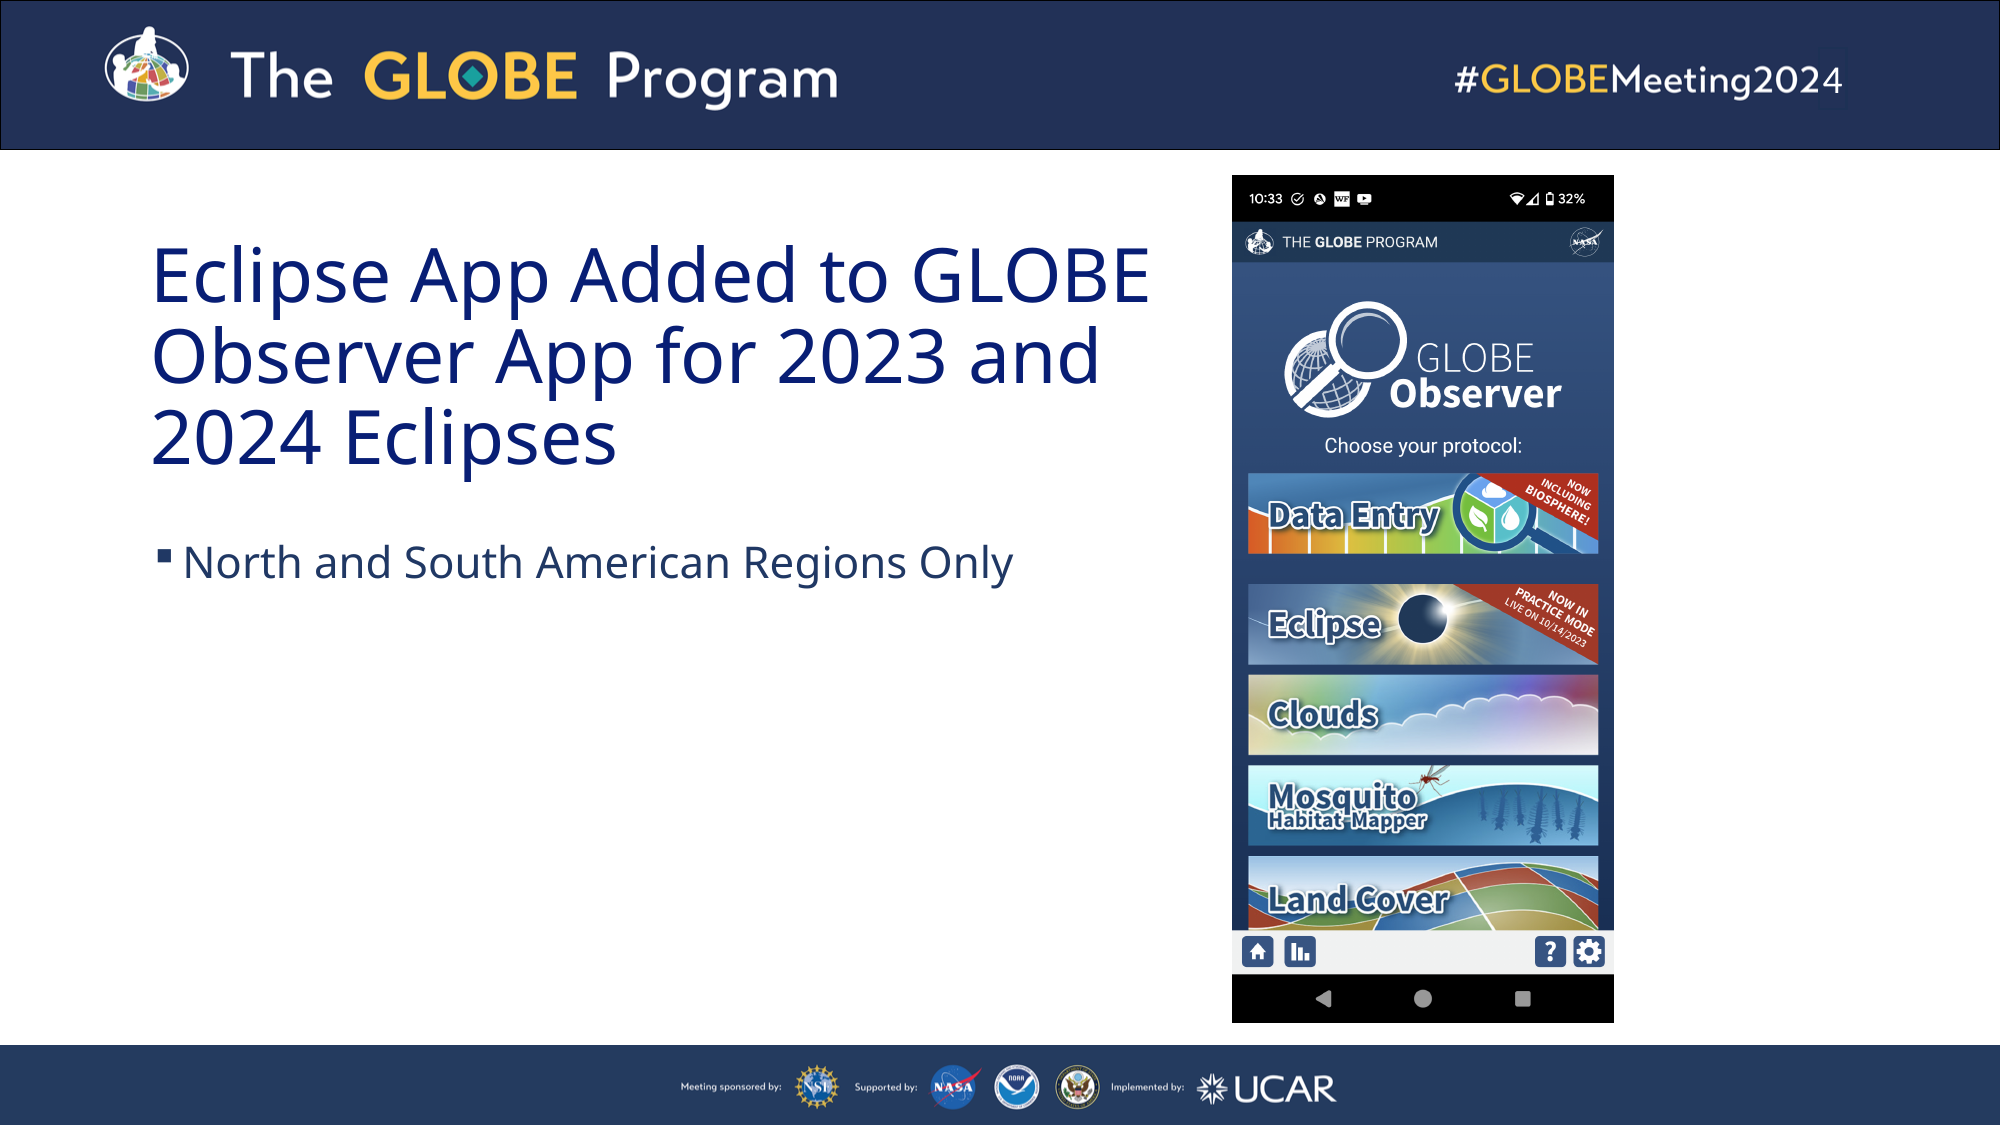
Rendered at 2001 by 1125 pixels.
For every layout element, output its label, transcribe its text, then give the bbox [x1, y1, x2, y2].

picture [1232, 175, 1614, 1023]
title Eclipse App Added to GLOBE Observer App for 2023 and 2024 Eclipses [135, 230, 1219, 385]
picture [0, 1045, 2000, 1125]
list North and South American Regions Only [139, 532, 1081, 666]
picture [1, 1, 1999, 149]
